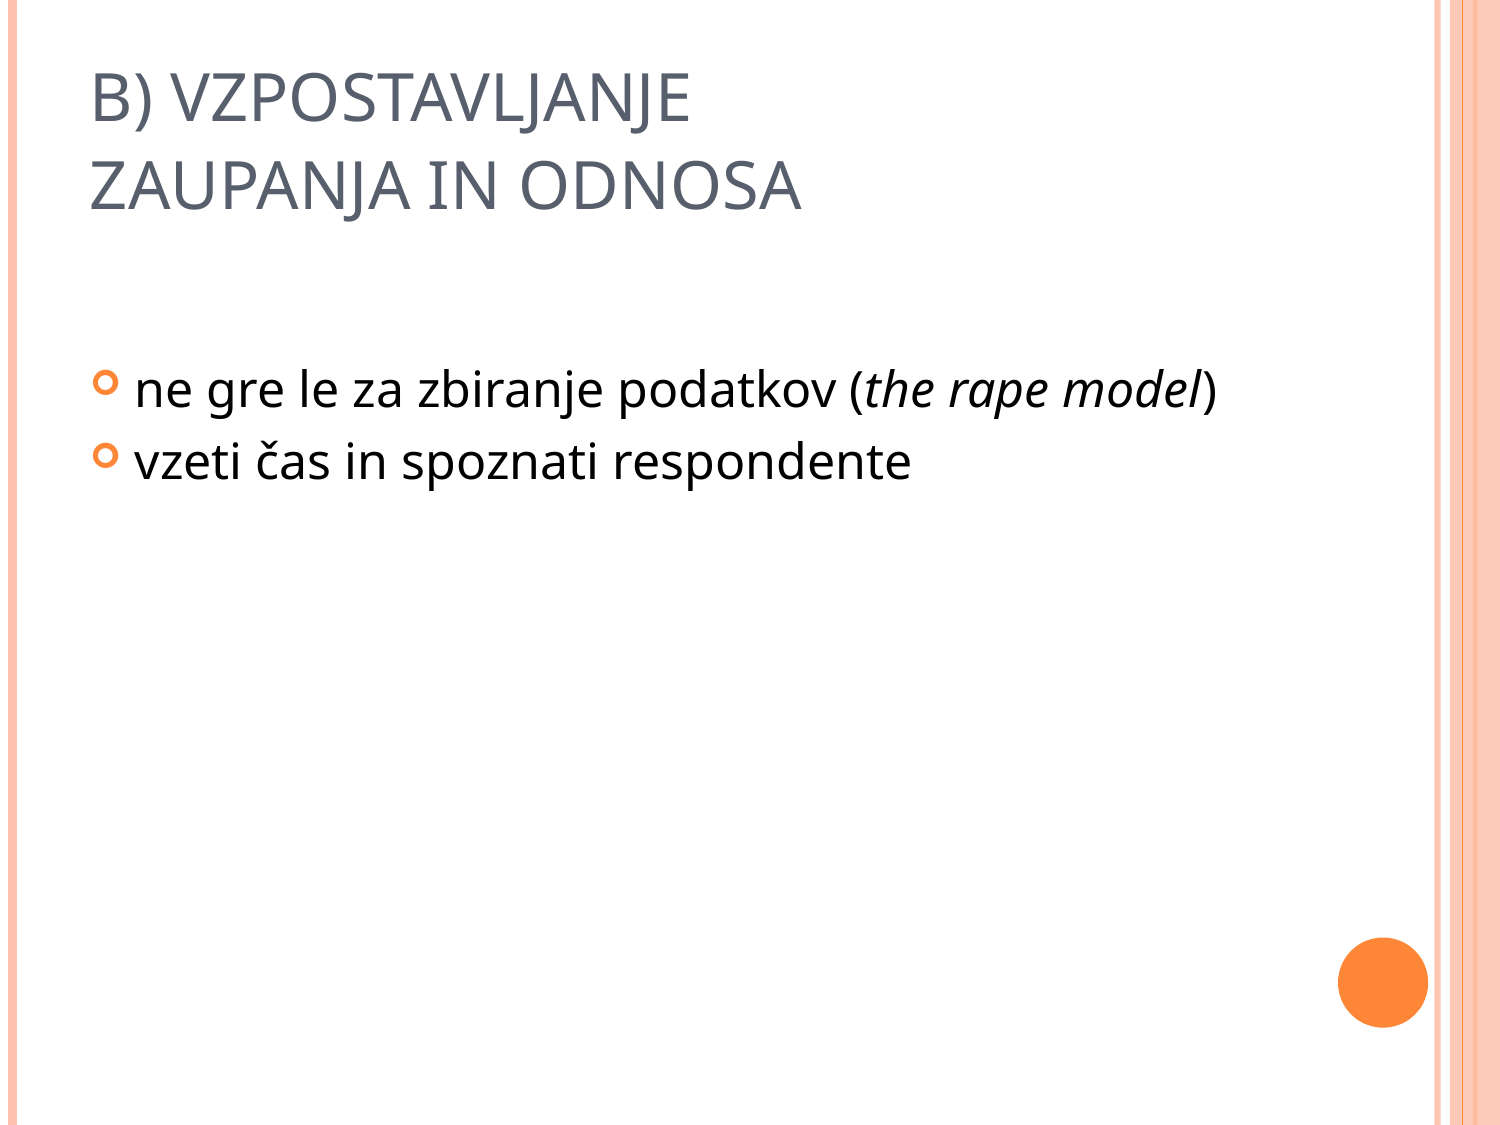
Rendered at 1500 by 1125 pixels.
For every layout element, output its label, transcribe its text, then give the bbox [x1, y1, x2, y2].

title B) VZPOSTAVLJANJE ZAUPANJA IN ODNOSA [74, 44, 1300, 233]
list ne gre le za zbiranje podatkov (the rape model) vzeti čas in spoznati respondente [75, 350, 1426, 1093]
